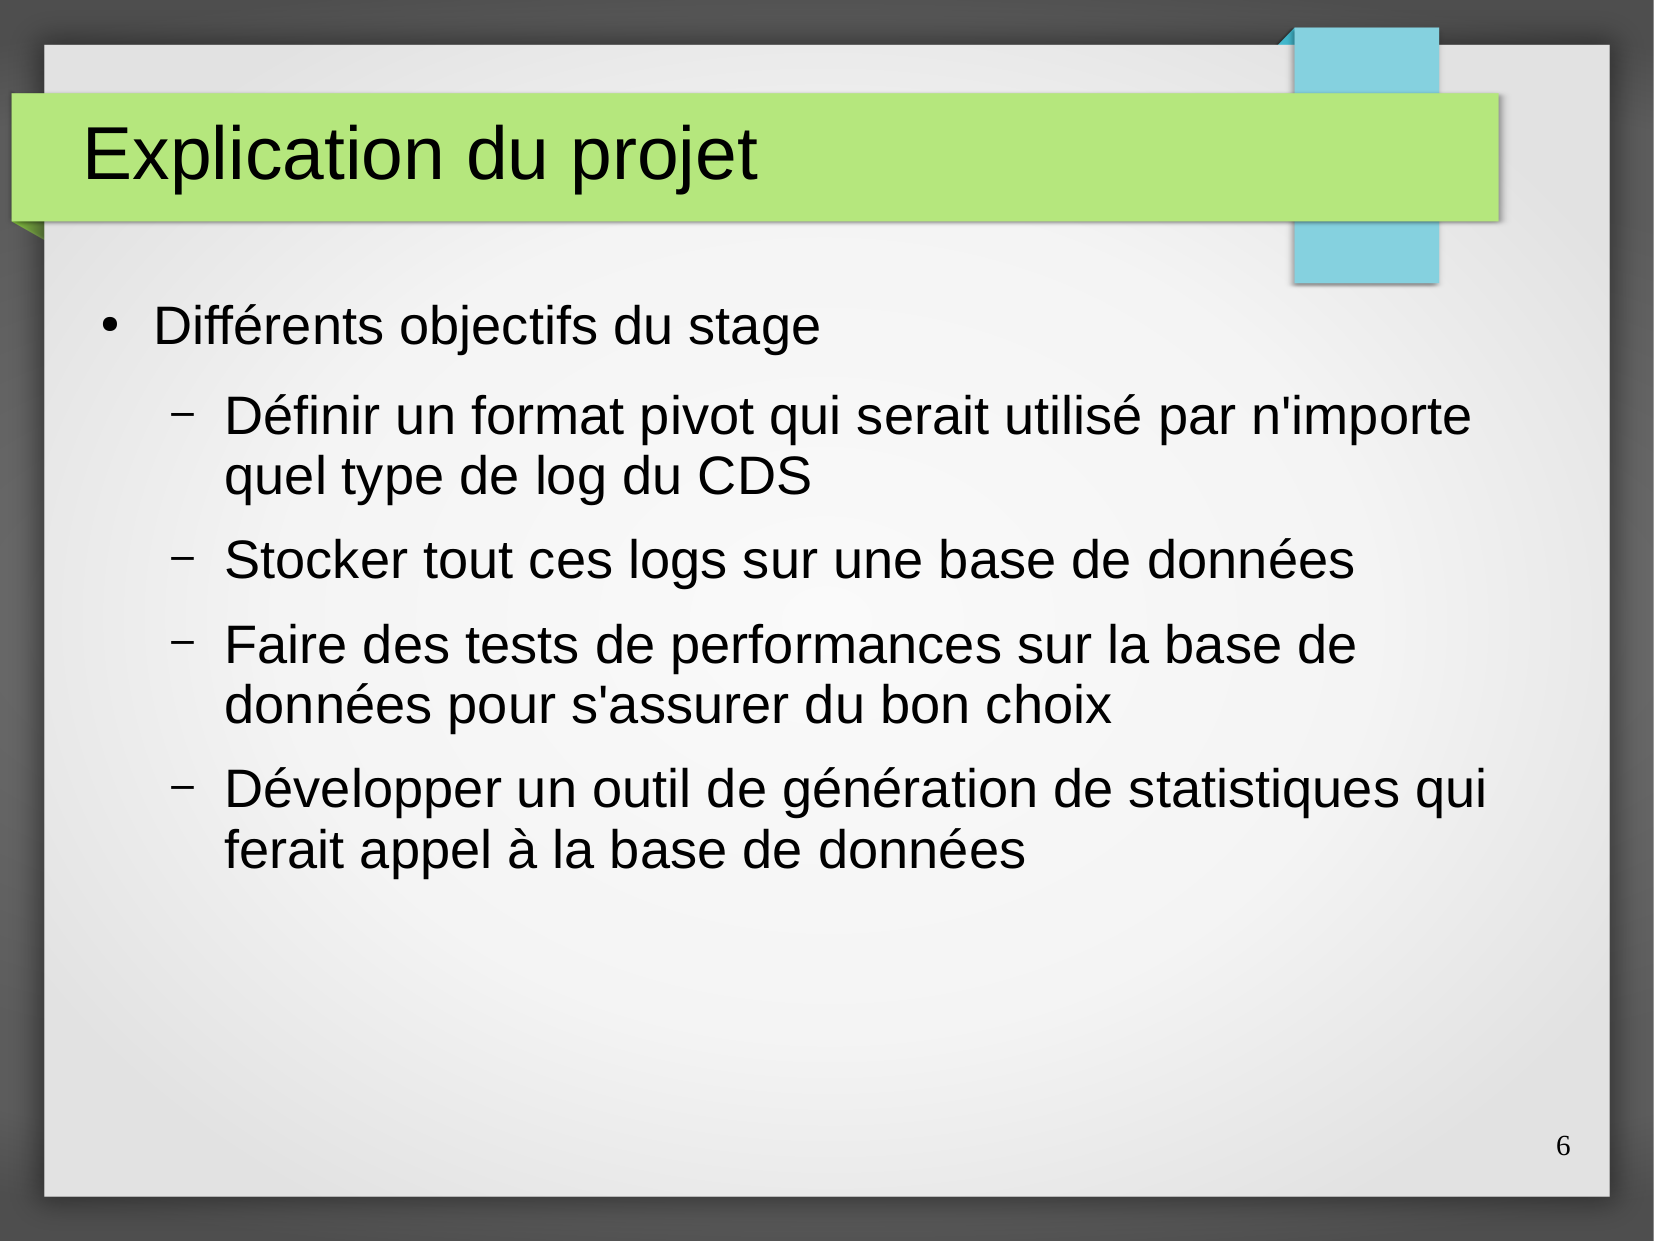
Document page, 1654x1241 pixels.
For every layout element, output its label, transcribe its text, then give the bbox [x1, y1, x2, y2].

picture [0, 0, 1654, 1241]
list Différents objectifs du stage Définir un format pivot qui serait utilisé par n'importe quel type de log du CDS Stocker tout ces logs sur une base de données Faire des tests de performances sur la base de données pour s'assurer du bon choix Développer un outil de génération de statistiques qui ferait appel à la base de données [82, 295, 1571, 1015]
title Explication du projet [82, 94, 1264, 213]
